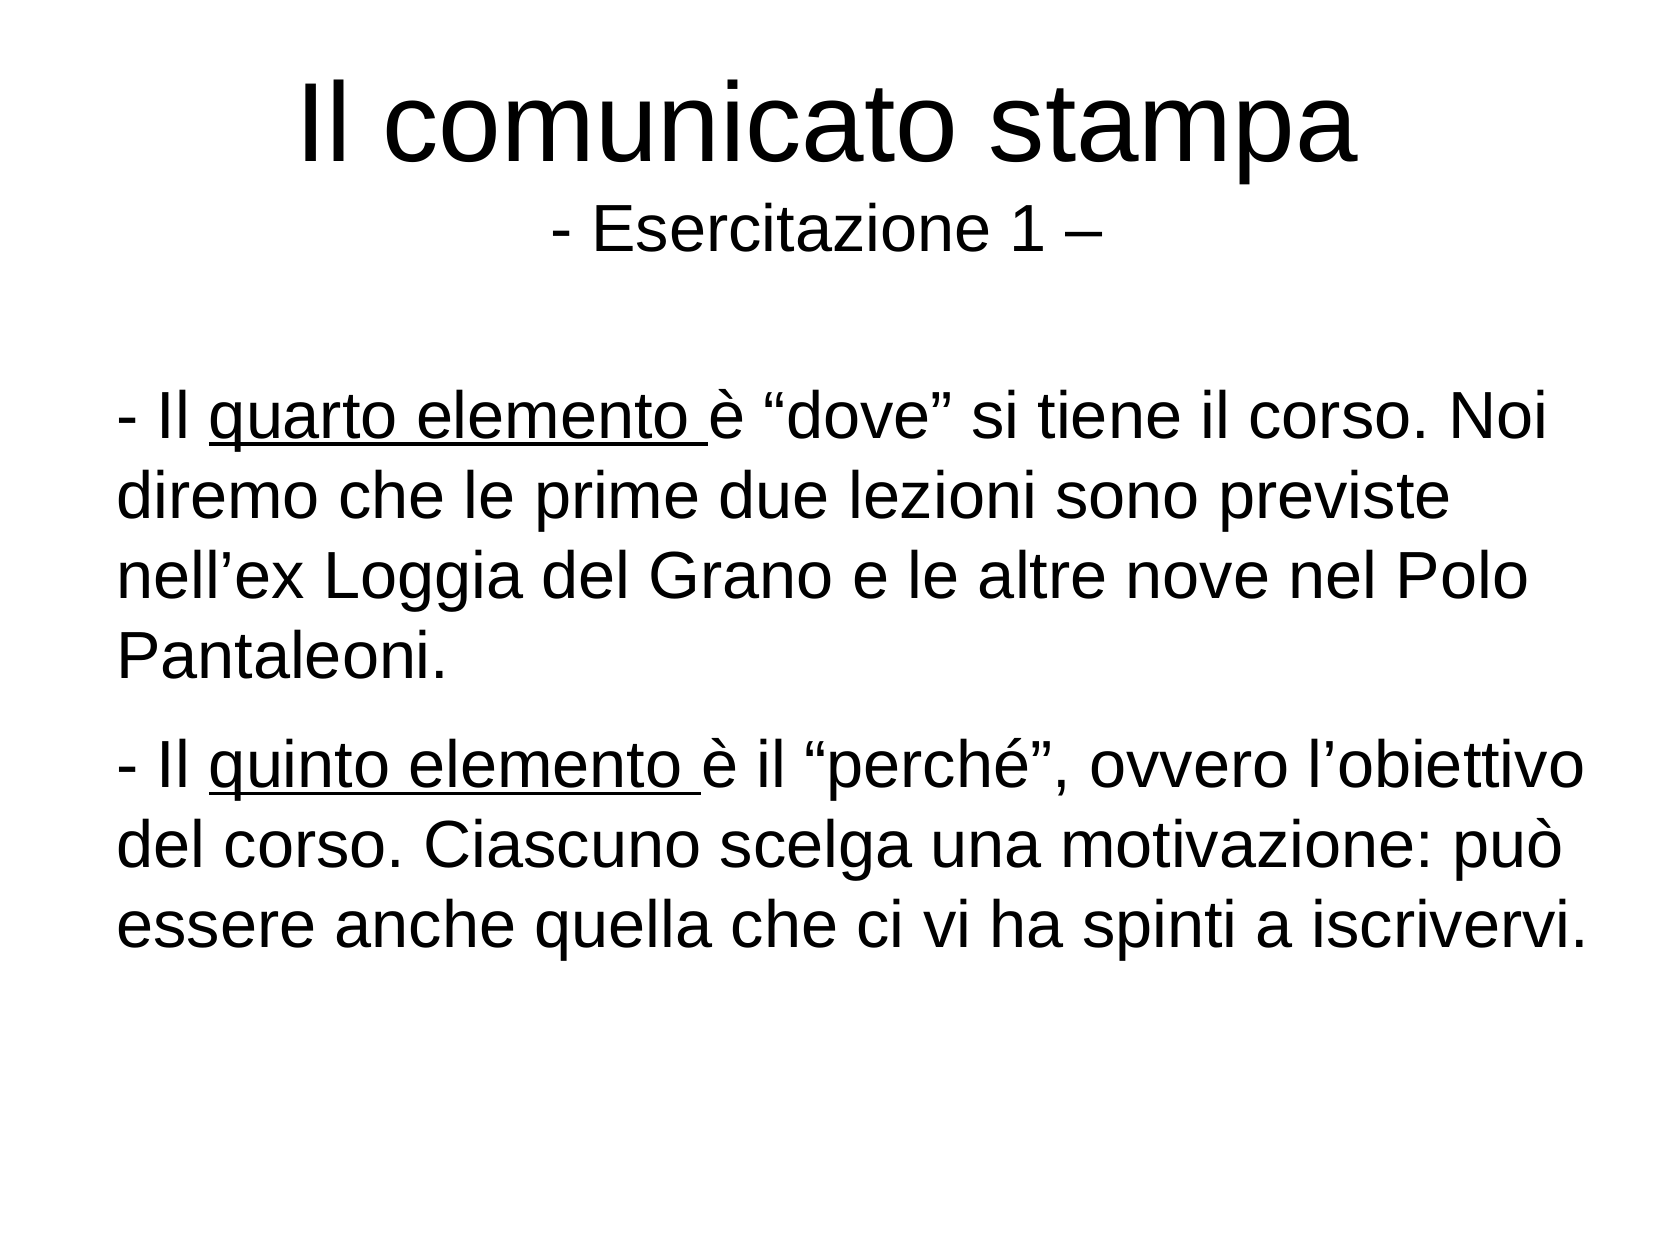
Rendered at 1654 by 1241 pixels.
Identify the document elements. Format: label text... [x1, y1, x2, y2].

list - Il quarto elemento è “dove” si tiene il corso. Noi diremo che le prime due lezioni sono previste nell’ex Loggia del Grano e le altre nove nel Polo Pantaleoni. - Il quinto elemento è il “perché”, ovvero l’obiettivo del corso. Ciascuno scelga una motivazione: può essere anche quella che ci vi ha spinti a iscrivervi. [116, 371, 1605, 1241]
title Il comunicato stampa - Esercitazione 1 – [82, 49, 1571, 257]
